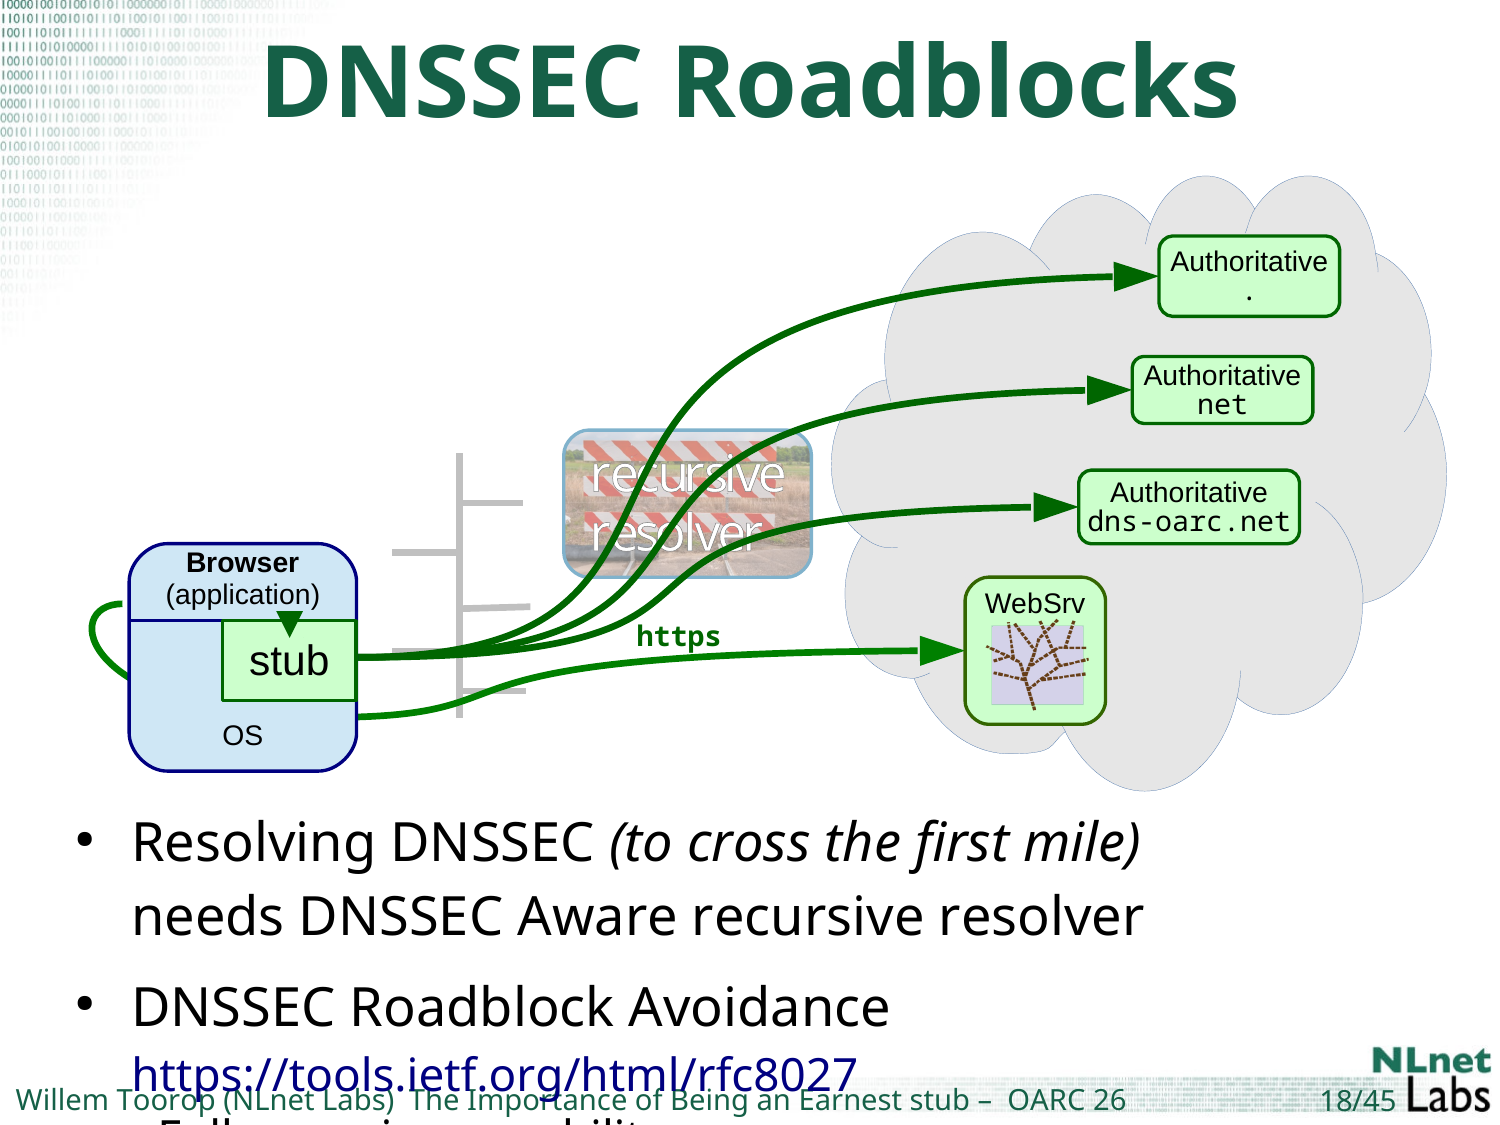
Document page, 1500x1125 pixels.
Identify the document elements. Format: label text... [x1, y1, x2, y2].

picture [1113, 1103, 1122, 1108]
picture [957, 1103, 966, 1108]
picture [774, 1103, 1492, 1124]
picture [1340, 1103, 1349, 1109]
picture [0, 0, 1447, 792]
picture [1012, 1103, 1025, 1108]
title DNSSEC Roadblocks [75, 31, 1425, 263]
picture [939, 1103, 947, 1108]
list Resolving DNSSEC (to cross the first mile) needs DNSSEC Aware recursive resolver DNSSEC Roadblock Avoidance https://tools.ietf.org/html/rfc8027 +Full recursion capability [75, 803, 1500, 1103]
